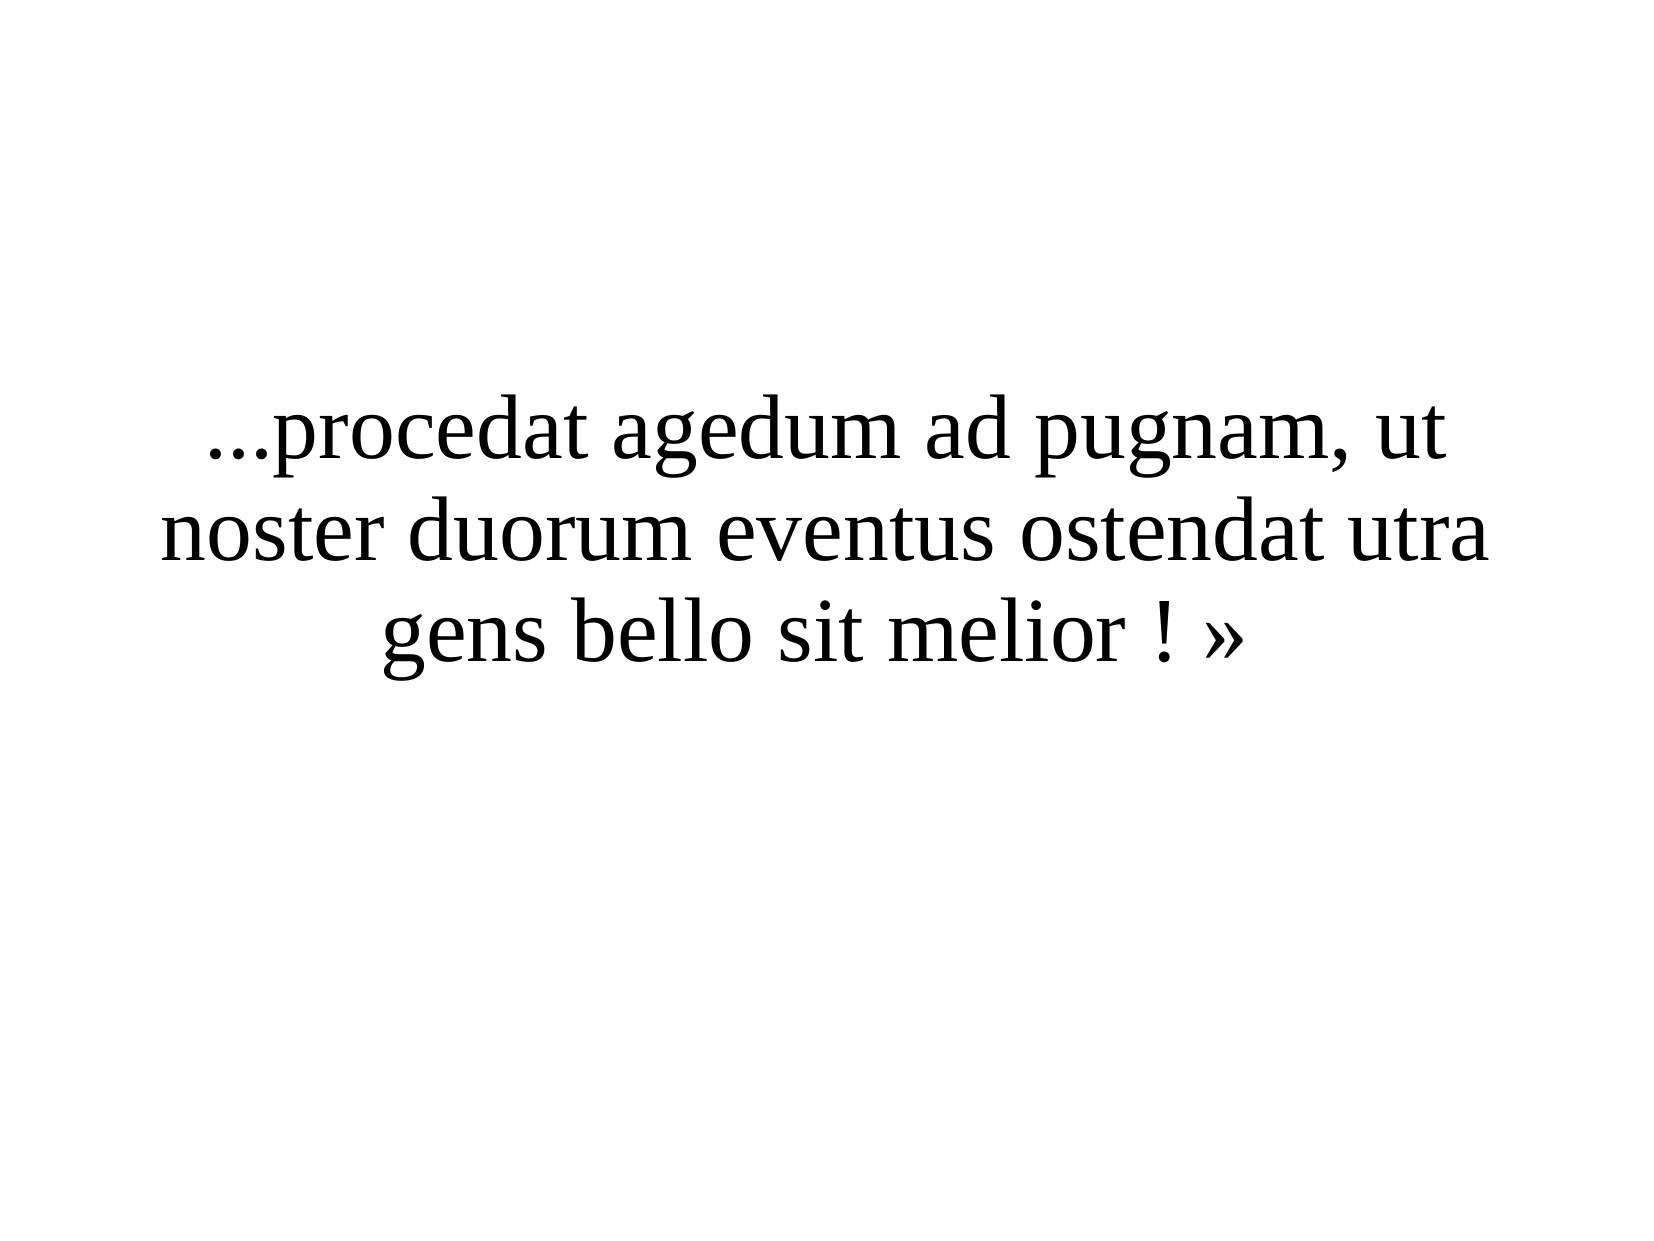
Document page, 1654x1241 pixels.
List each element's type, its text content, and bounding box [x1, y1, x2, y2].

subtitle ...procedat agedum ad pugnam, ut noster duorum eventus ostendat utra gens bello sit melior ! » [82, 49, 1571, 1010]
